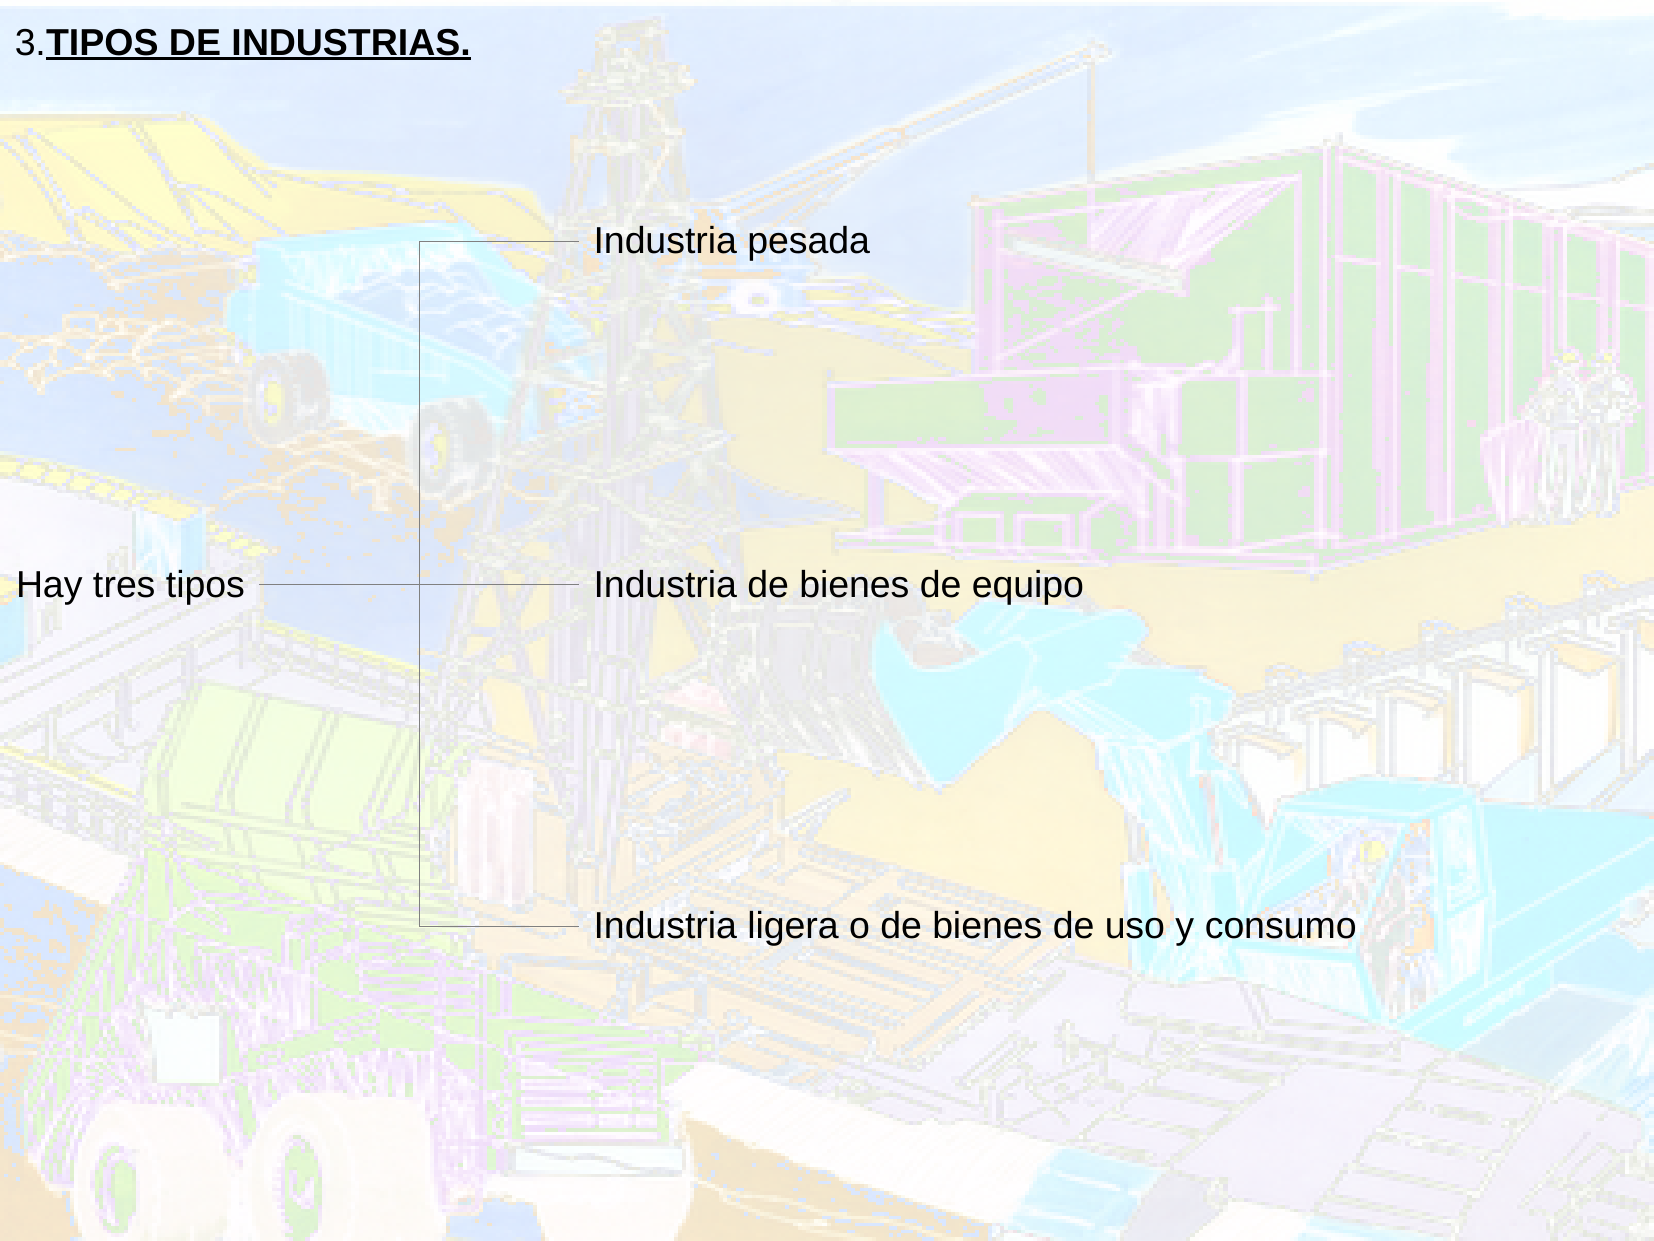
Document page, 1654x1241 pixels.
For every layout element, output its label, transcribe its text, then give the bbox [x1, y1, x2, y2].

picture [0, 0, 1654, 1241]
text_box 3.TIPOS DE INDUSTRIAS. [0, 14, 487, 71]
text_box Hay tres tipos [1, 556, 260, 614]
text_box Industria de bienes de equipo [578, 556, 1099, 614]
text_box Industria ligera o de bienes de uso y consumo [578, 897, 1372, 955]
text_box Industria pesada [578, 212, 885, 270]
